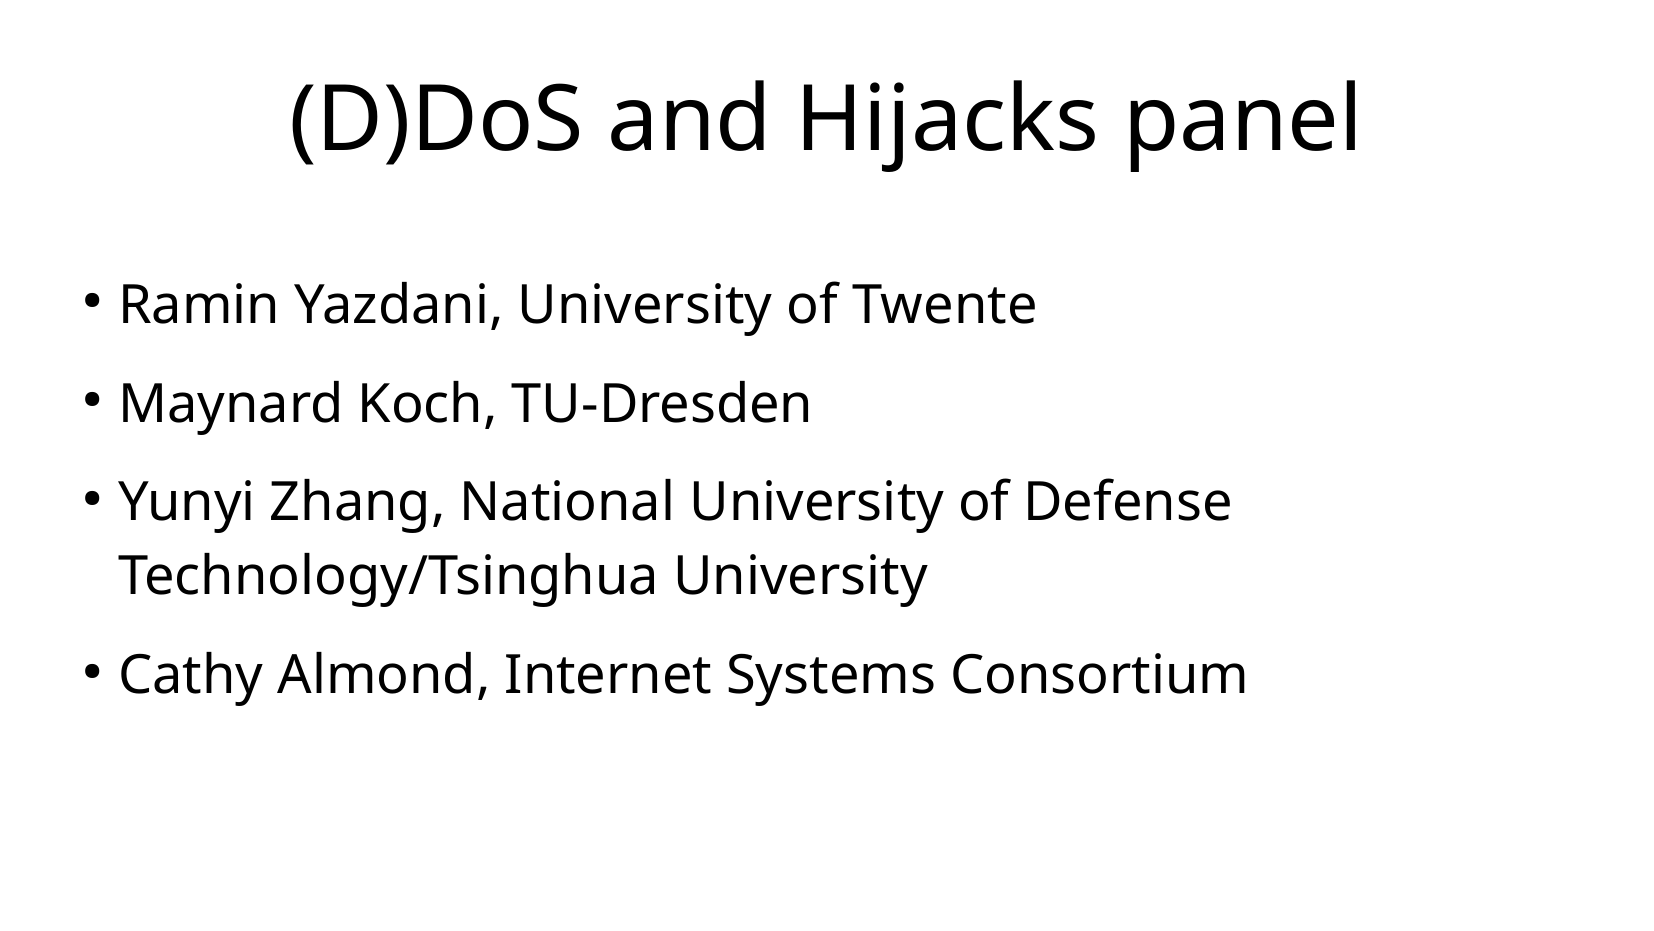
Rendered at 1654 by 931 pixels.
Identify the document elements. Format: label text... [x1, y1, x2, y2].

title (D)DoS and Hijacks panel [82, 37, 1571, 193]
subtitle Ramin Yazdani, University of Twente Maynard Koch, TU-Dresden Yunyi Zhang, National University of Defense Technology/Tsinghua University Cathy Almond, Internet Systems Consortium [82, 217, 1571, 758]
